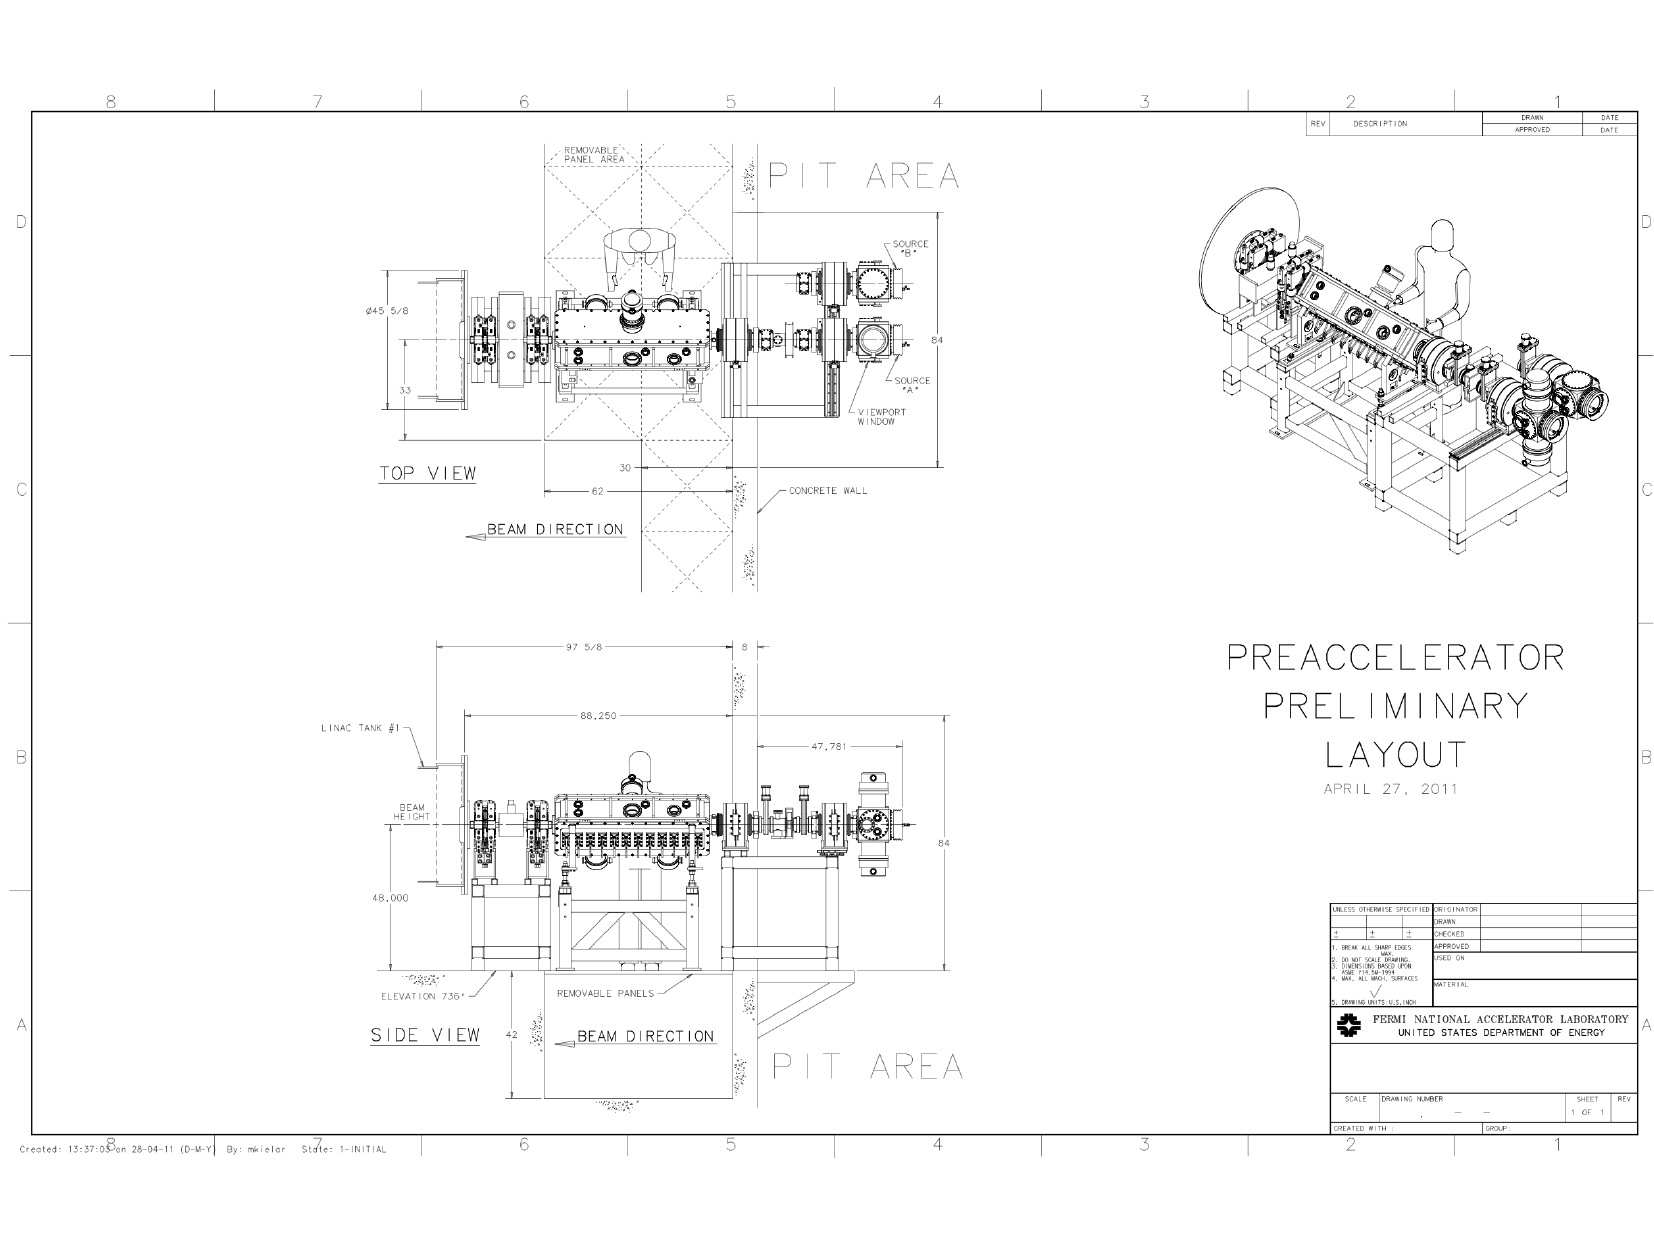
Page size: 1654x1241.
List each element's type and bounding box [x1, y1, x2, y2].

picture [5, 87, 1654, 1158]
